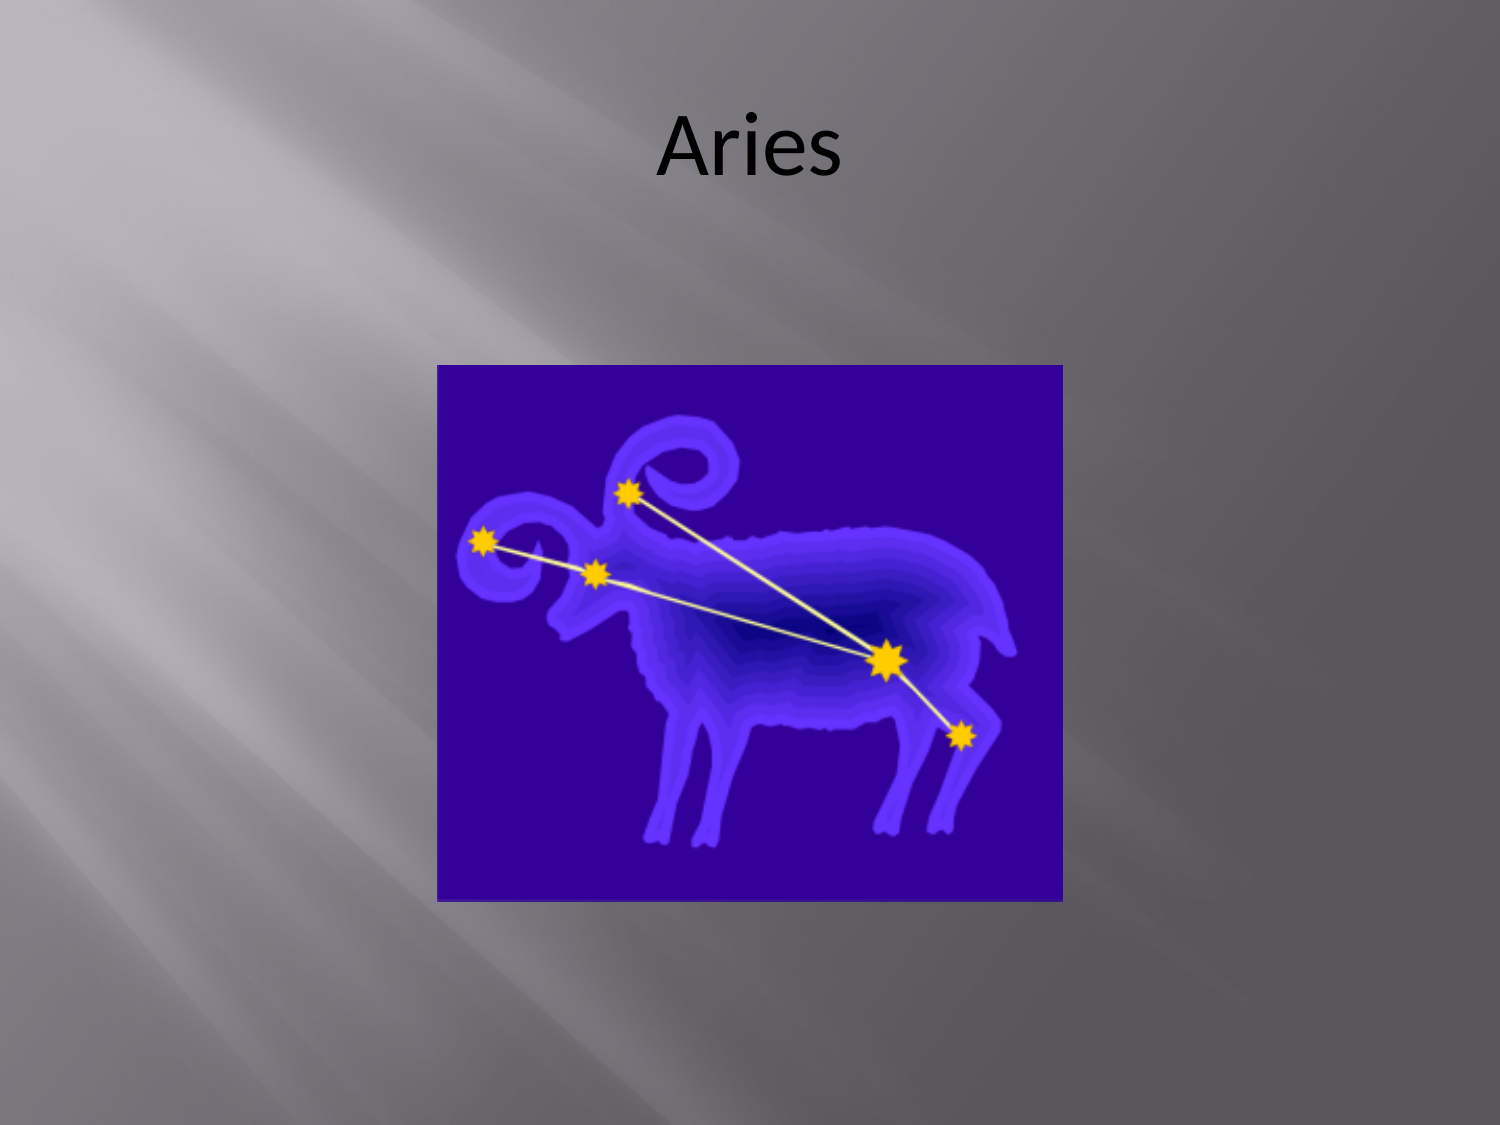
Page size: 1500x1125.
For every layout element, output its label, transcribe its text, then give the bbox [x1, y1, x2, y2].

text_box Aries [75, 45, 1426, 233]
picture [437, 365, 1063, 902]
